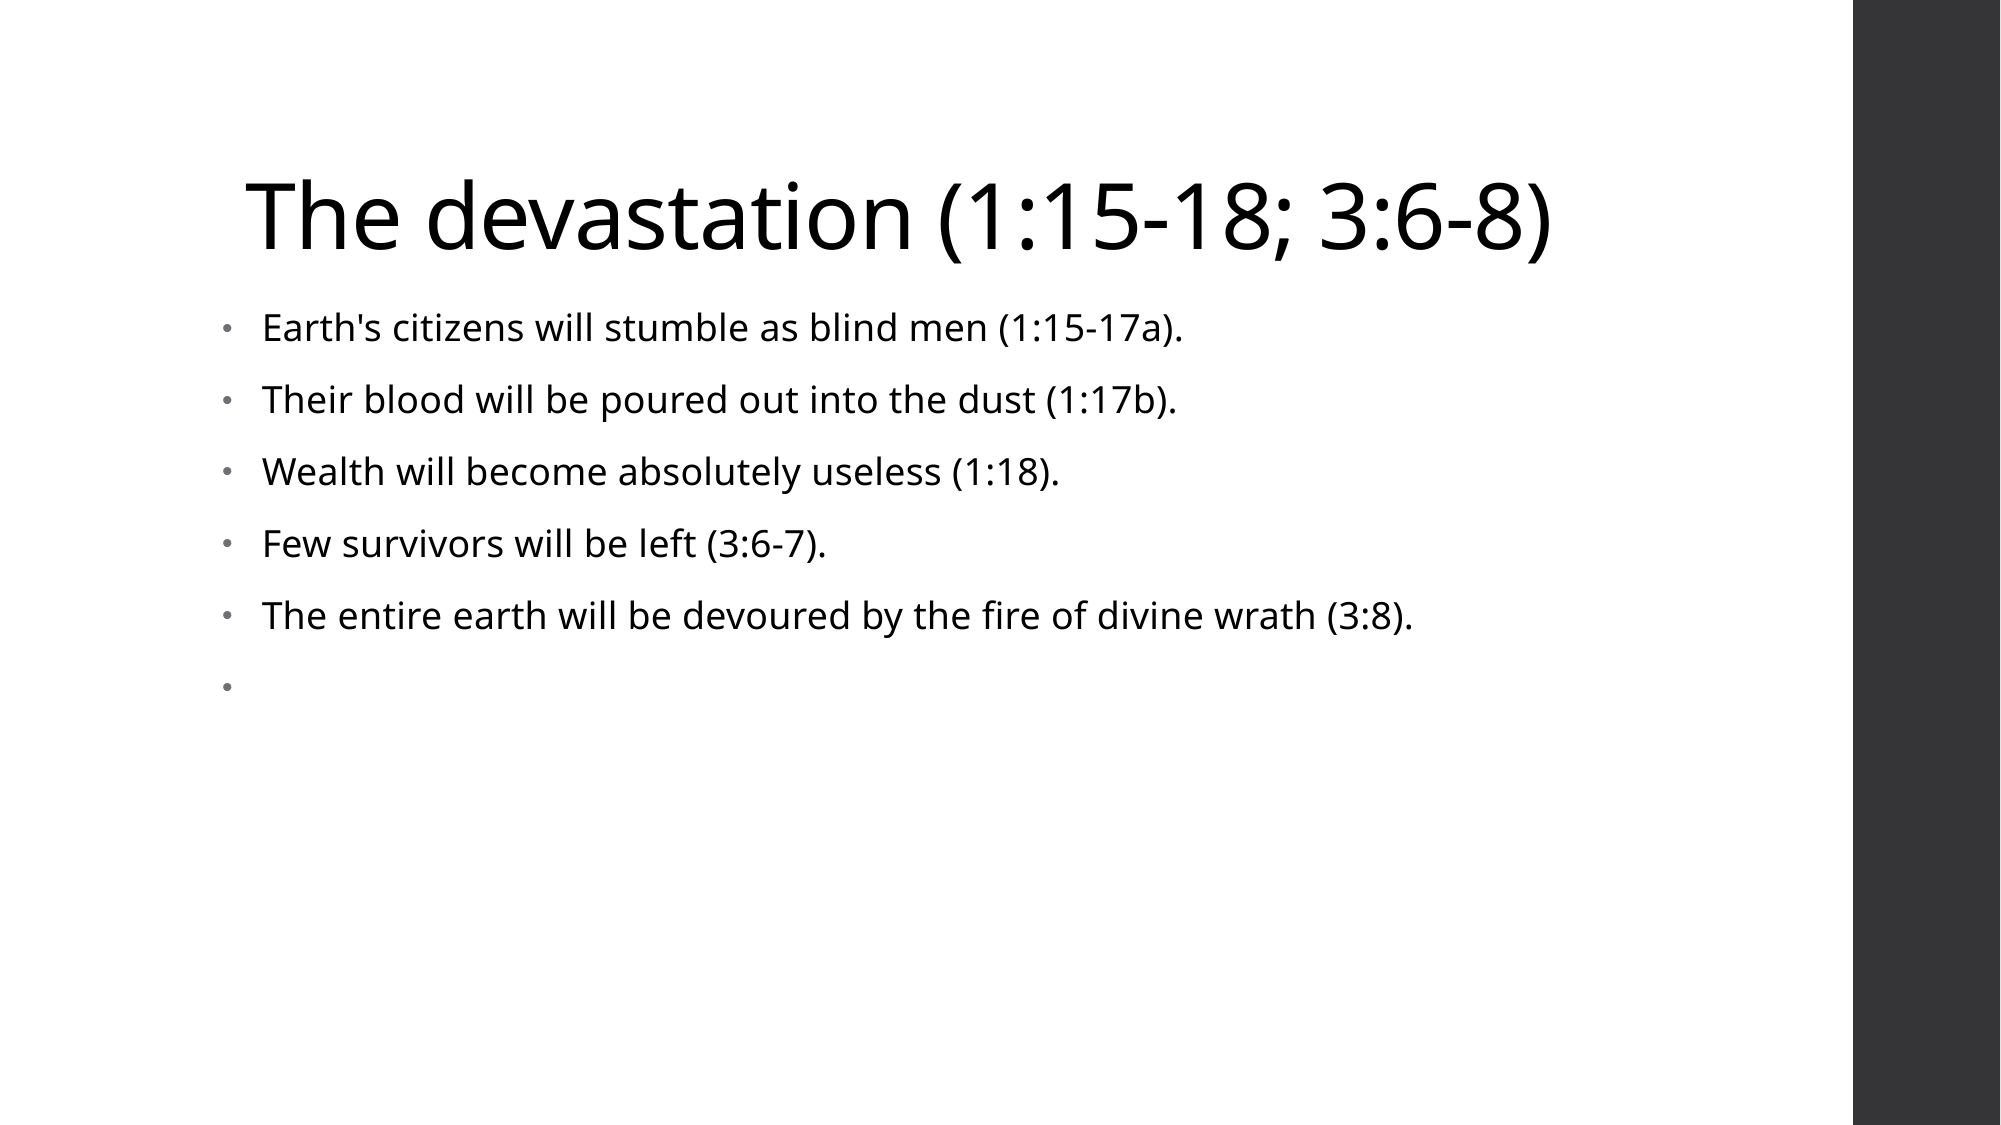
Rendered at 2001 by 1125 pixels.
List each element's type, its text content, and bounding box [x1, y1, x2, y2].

list Earth's citizens will stumble as blind men (1:15-17a). Their blood will be poured out into the dust (1:17b). Wealth will become absolutely useless (1:18). Few survivors will be left (3:6-7). The entire earth will be devoured by the fire of divine wrath (3:8). [206, 299, 1617, 1014]
title The devastation (1:15-18; 3:6-8) [206, 60, 1797, 278]
